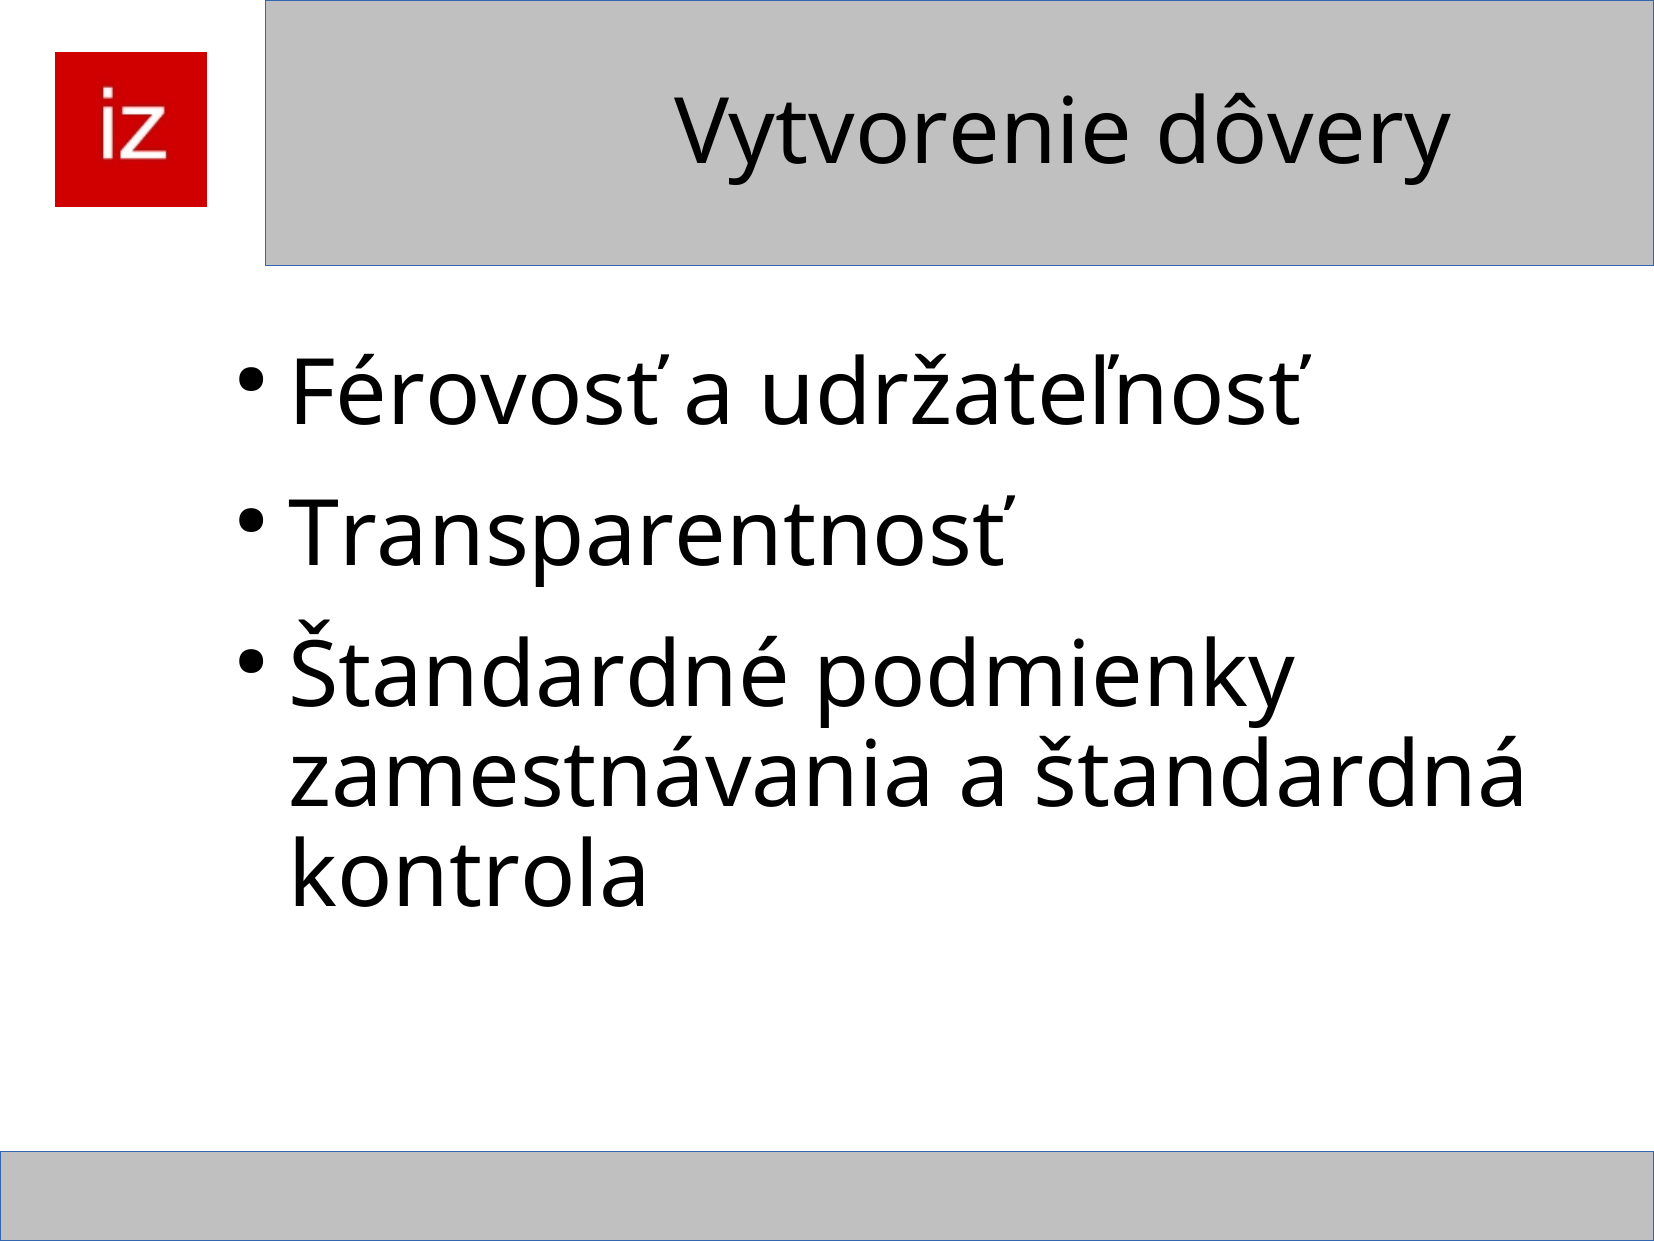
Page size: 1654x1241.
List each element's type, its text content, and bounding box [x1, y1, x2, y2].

title Vytvorenie dôvery [561, 29, 1565, 237]
list Férovosť a udržateľnosť Transparentnosť Štandardné podmienky zamestnávania a štandardná kontrola [121, 344, 1533, 1126]
picture [55, 52, 207, 207]
